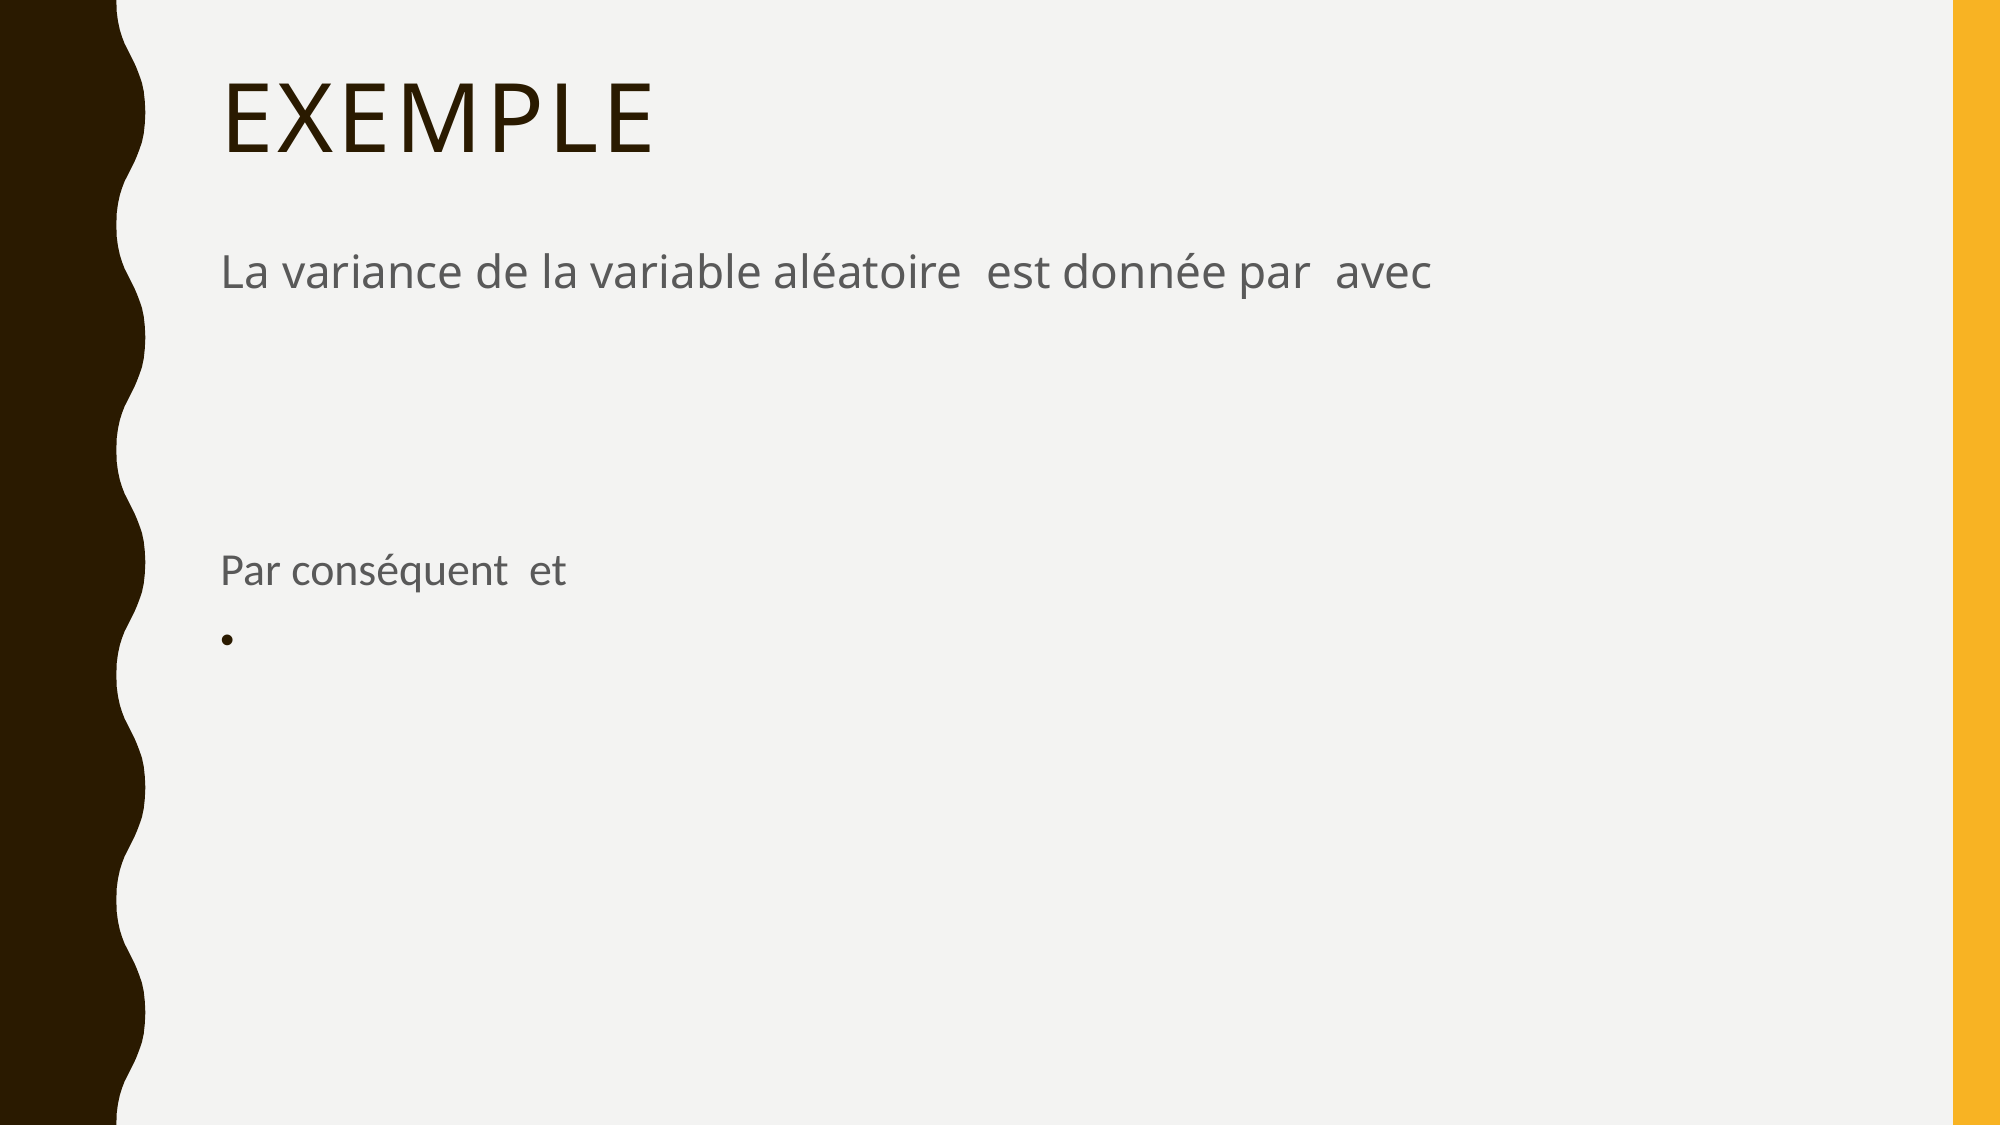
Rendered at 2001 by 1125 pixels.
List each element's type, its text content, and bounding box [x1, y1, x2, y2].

title Exemple [205, 62, 1876, 184]
list La variance de la variable aléatoire est donnée par avec Par conséquent et [205, 229, 1876, 965]
